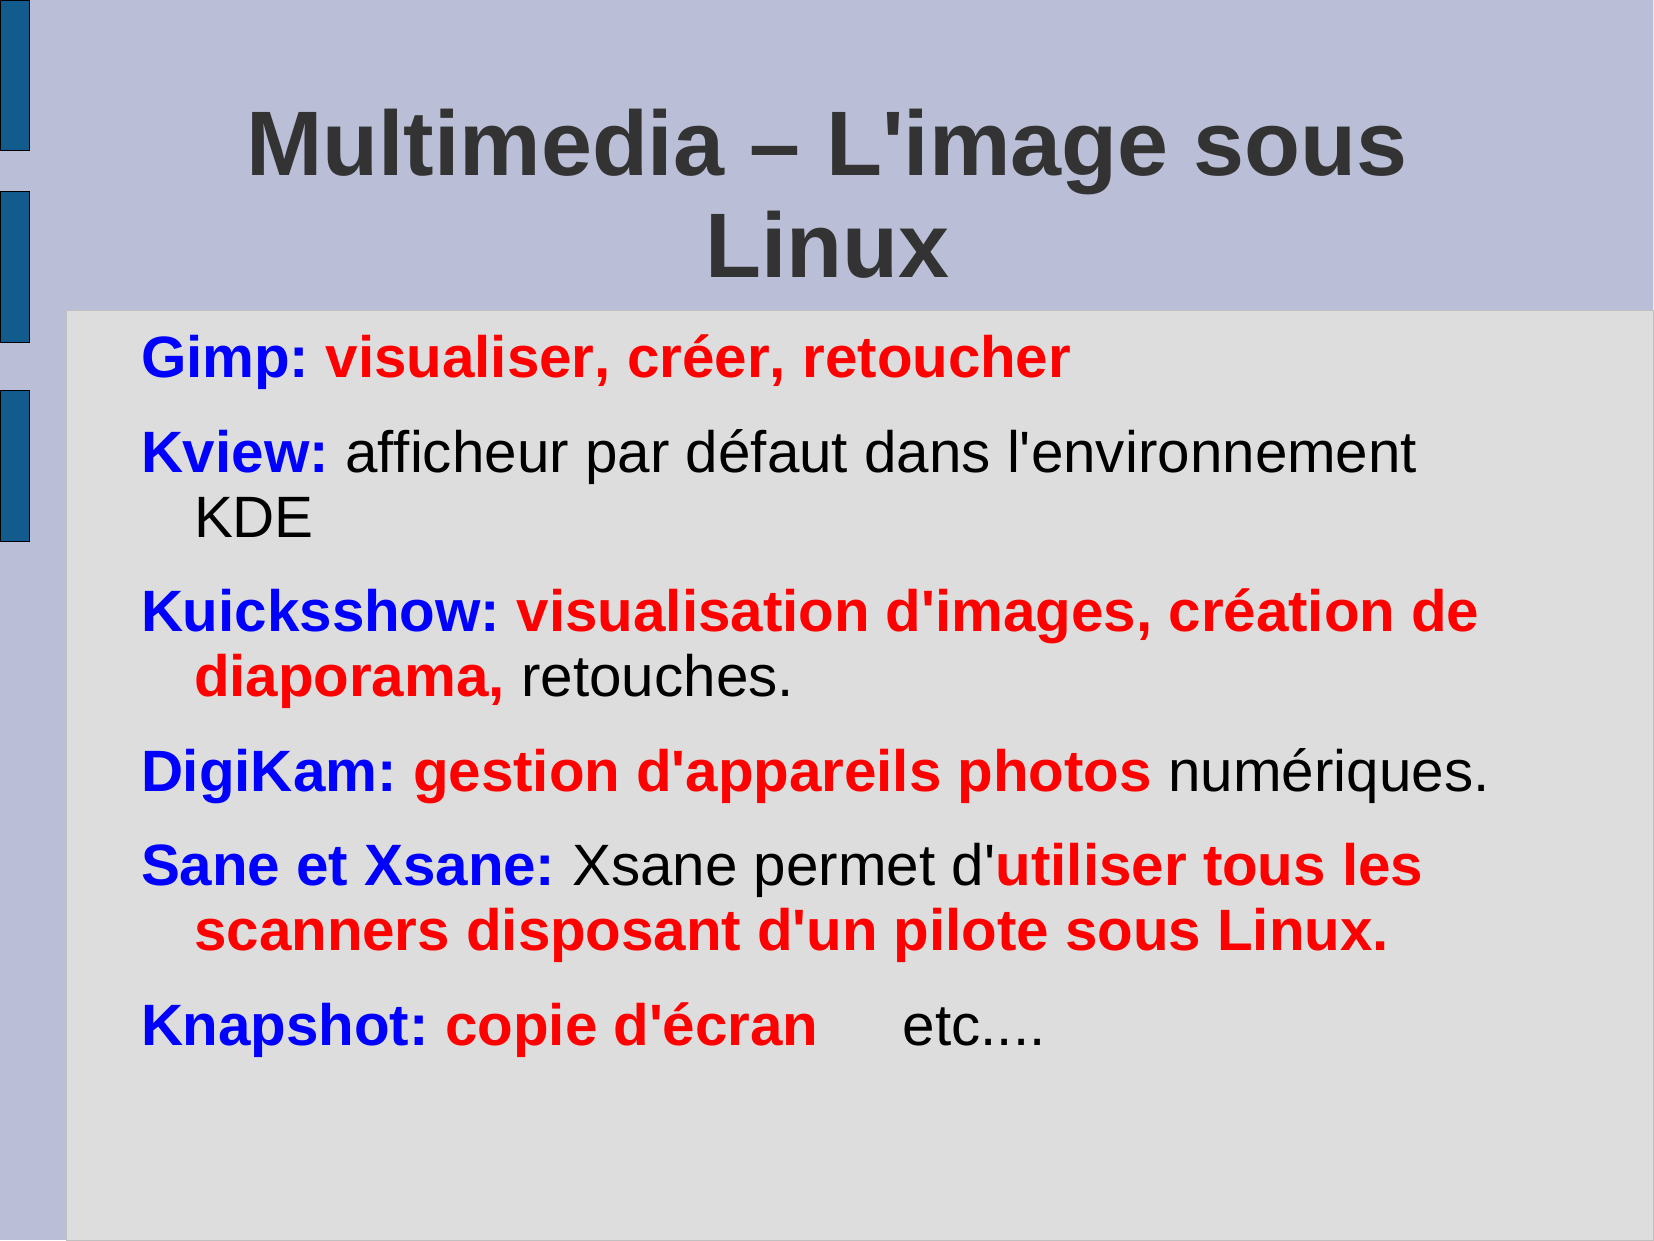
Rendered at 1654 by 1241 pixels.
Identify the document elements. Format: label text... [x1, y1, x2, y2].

title Multimedia – L'image sous Linux [121, 91, 1534, 299]
list Gimp: visualiser, créer, retoucher Kview: afficheur par défaut dans l'environnement KDE Kuicksshow: visualisation d'images, création de diaporama, retouches. DigiKam: gestion d'appareils photos numériques. Sane et Xsane: Xsane permet d'utiliser tous les scanners disposant d'un pilote sous Linux. Knapshot: copie d'écran etc.... [123, 324, 1536, 1123]
